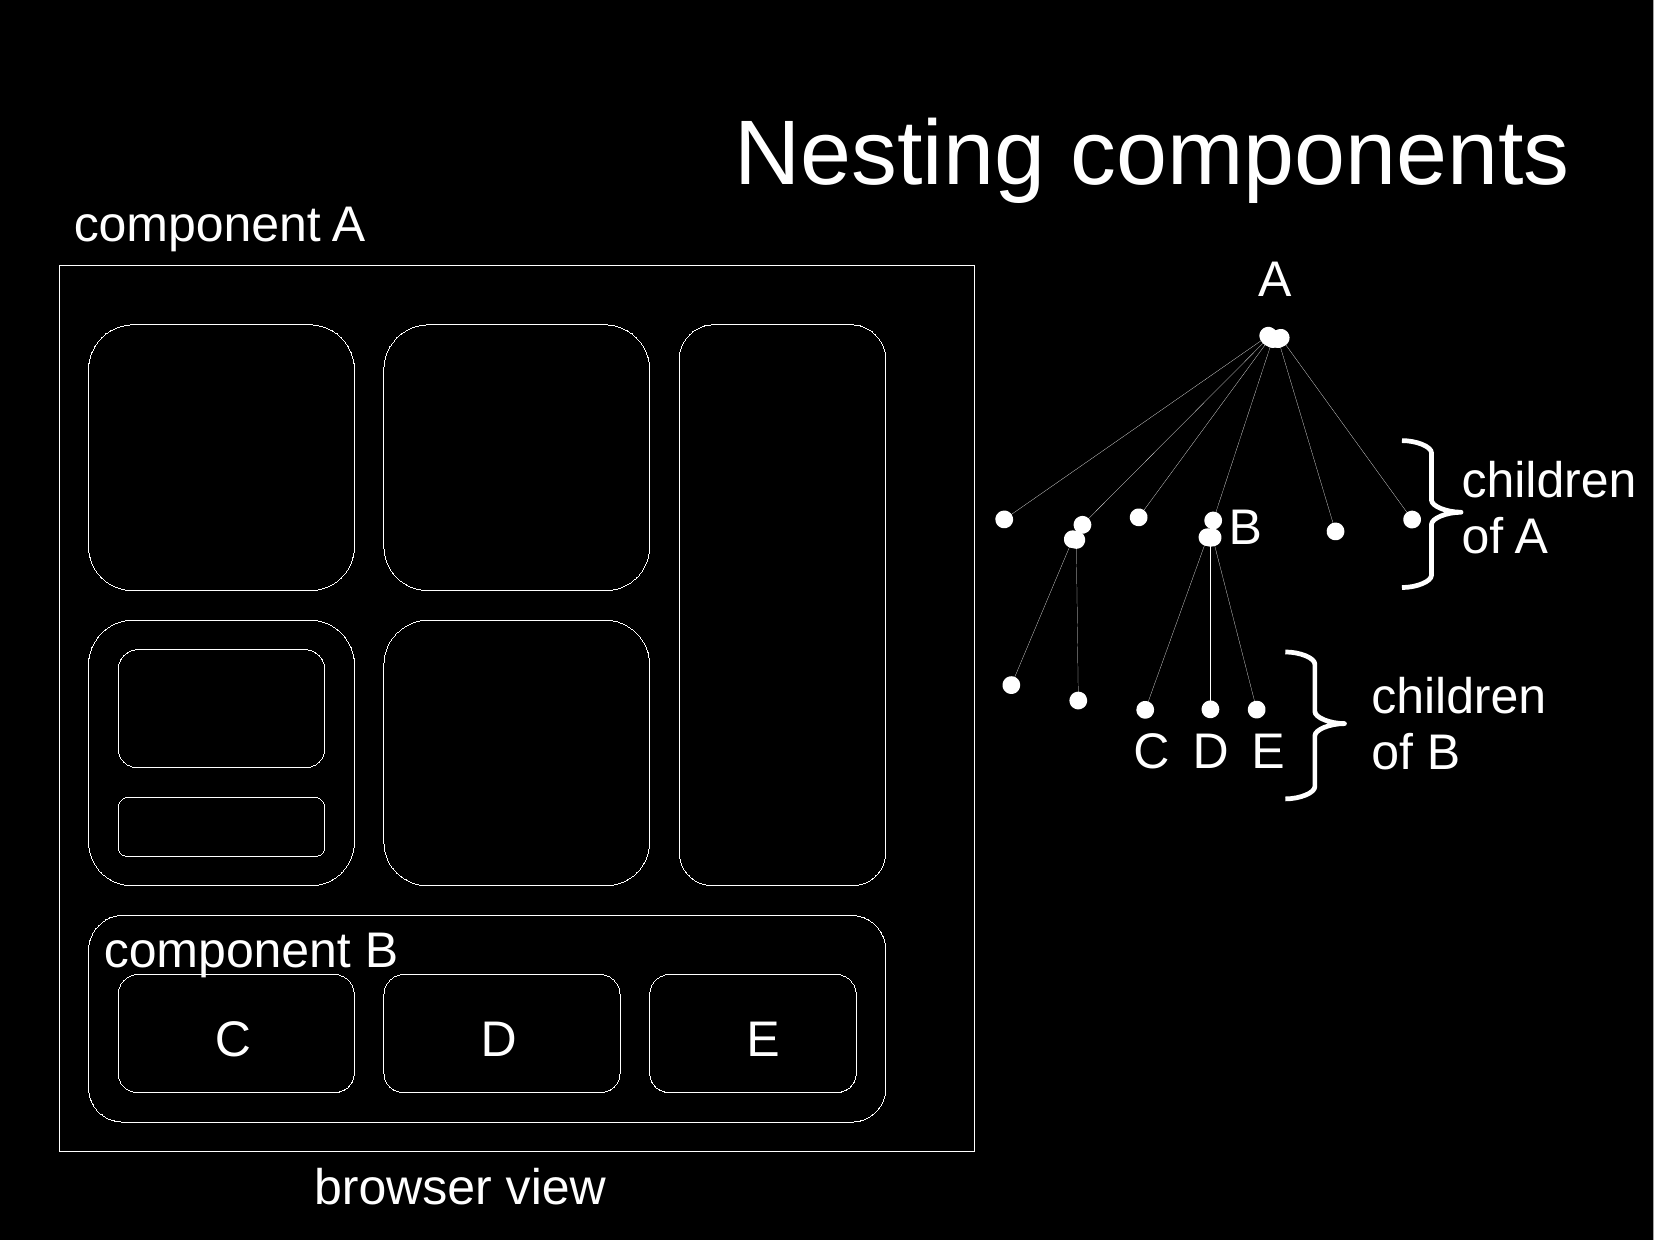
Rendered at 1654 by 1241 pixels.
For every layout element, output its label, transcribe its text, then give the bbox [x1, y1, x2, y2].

text_box A [1243, 243, 1307, 321]
text_box children of A [1446, 445, 1654, 584]
text_box browser view [299, 1151, 621, 1229]
text_box children of B [1356, 660, 1564, 800]
text_box component B [88, 915, 414, 993]
text_box E [1236, 715, 1300, 793]
text_box D [1177, 715, 1236, 793]
text_box D [465, 1003, 532, 1081]
text_box E [731, 1003, 795, 1081]
text_box component A [59, 188, 384, 266]
text_box C [200, 1003, 266, 1081]
text_box C [1118, 715, 1177, 793]
title Nesting components [82, 49, 1571, 257]
text_box B [1213, 491, 1277, 569]
